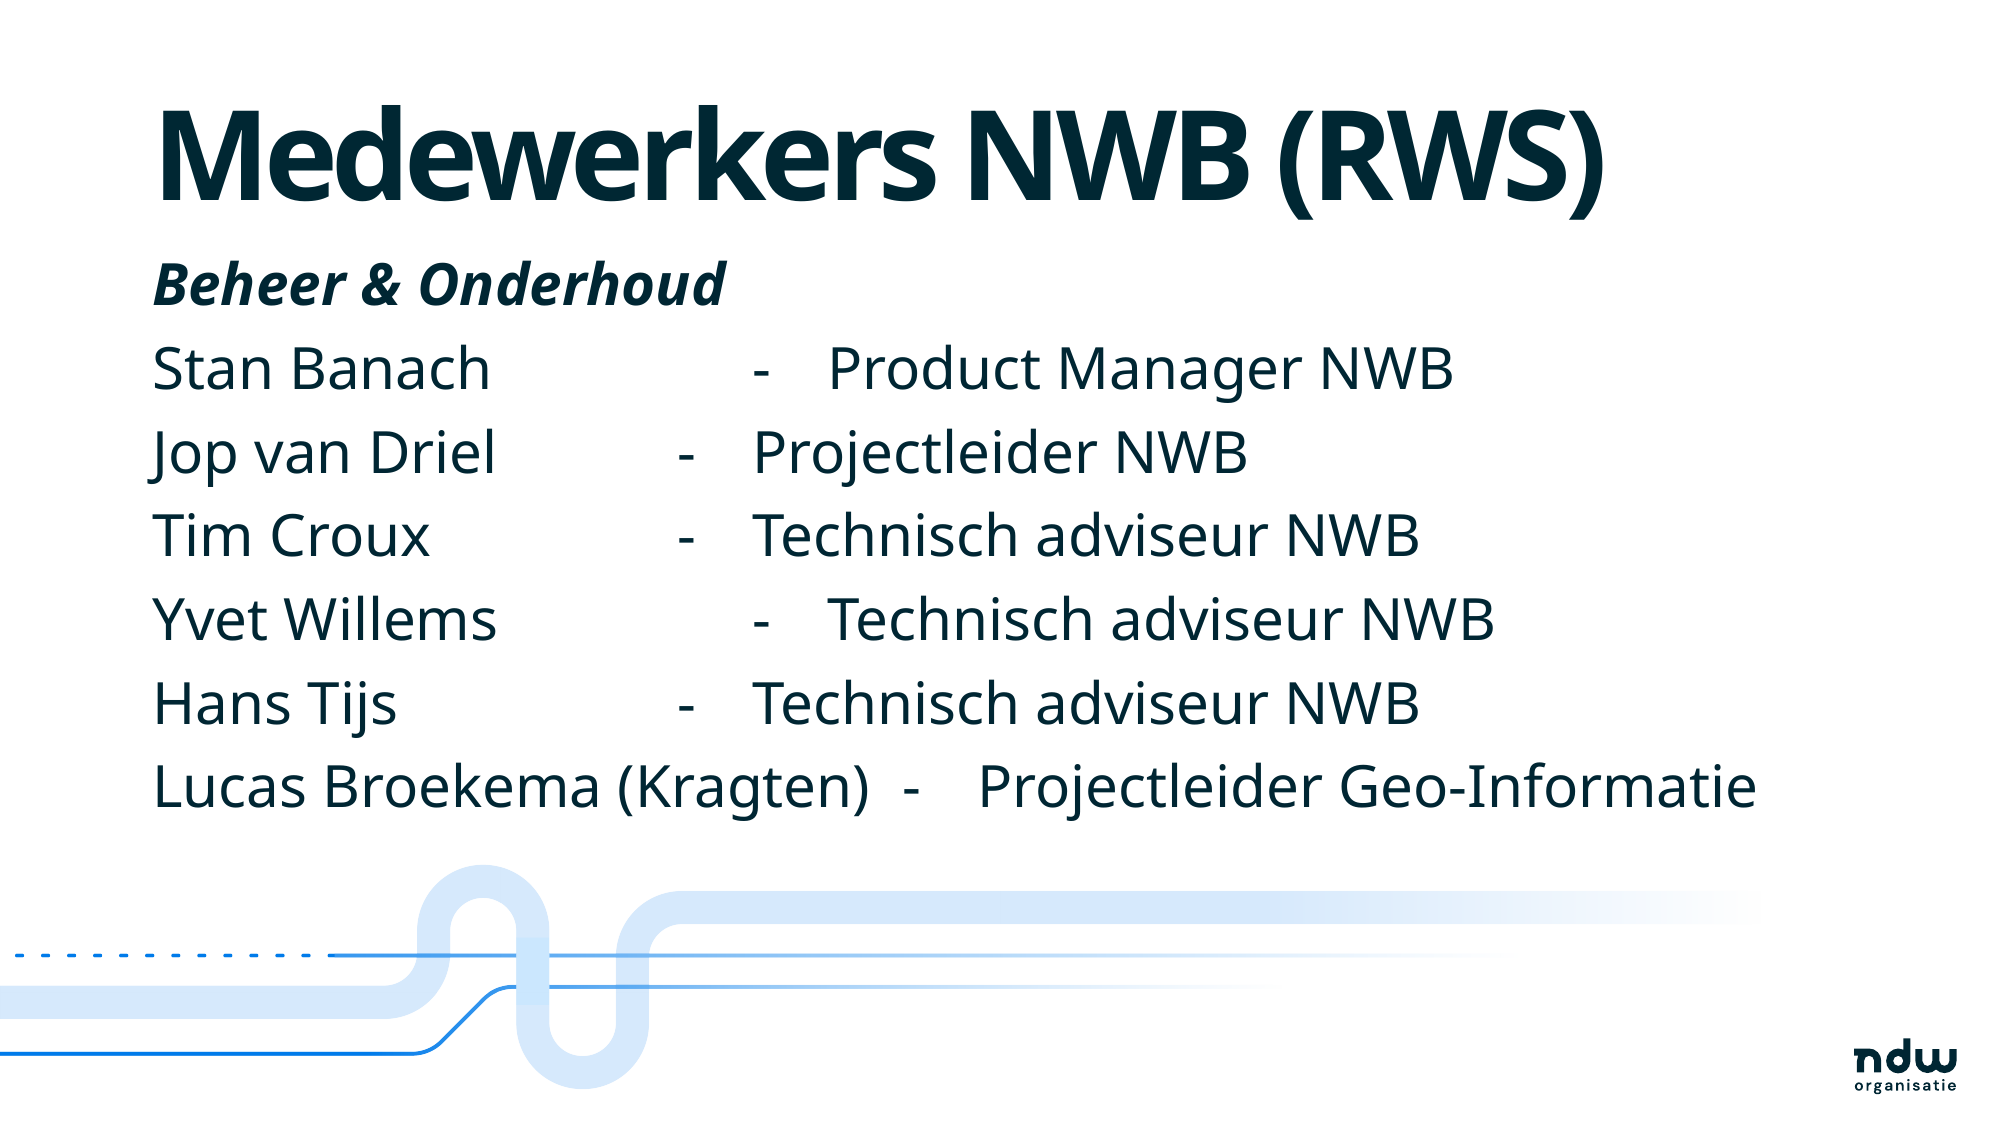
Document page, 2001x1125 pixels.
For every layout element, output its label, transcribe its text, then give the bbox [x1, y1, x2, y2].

title Medewerkers NWB (RWS) [137, 59, 1863, 247]
list Beheer & Onderhoud Stan Banach - Product Manager NWB Jop van Driel - Projectleider NWB Tim Croux - Technisch adviseur NWB Yvet Willems - Technisch adviseur NWB Hans Tijs - Technisch adviseur NWB Lucas Broekema (Kragten) - Projectleider Geo-Informatie [137, 247, 1863, 962]
